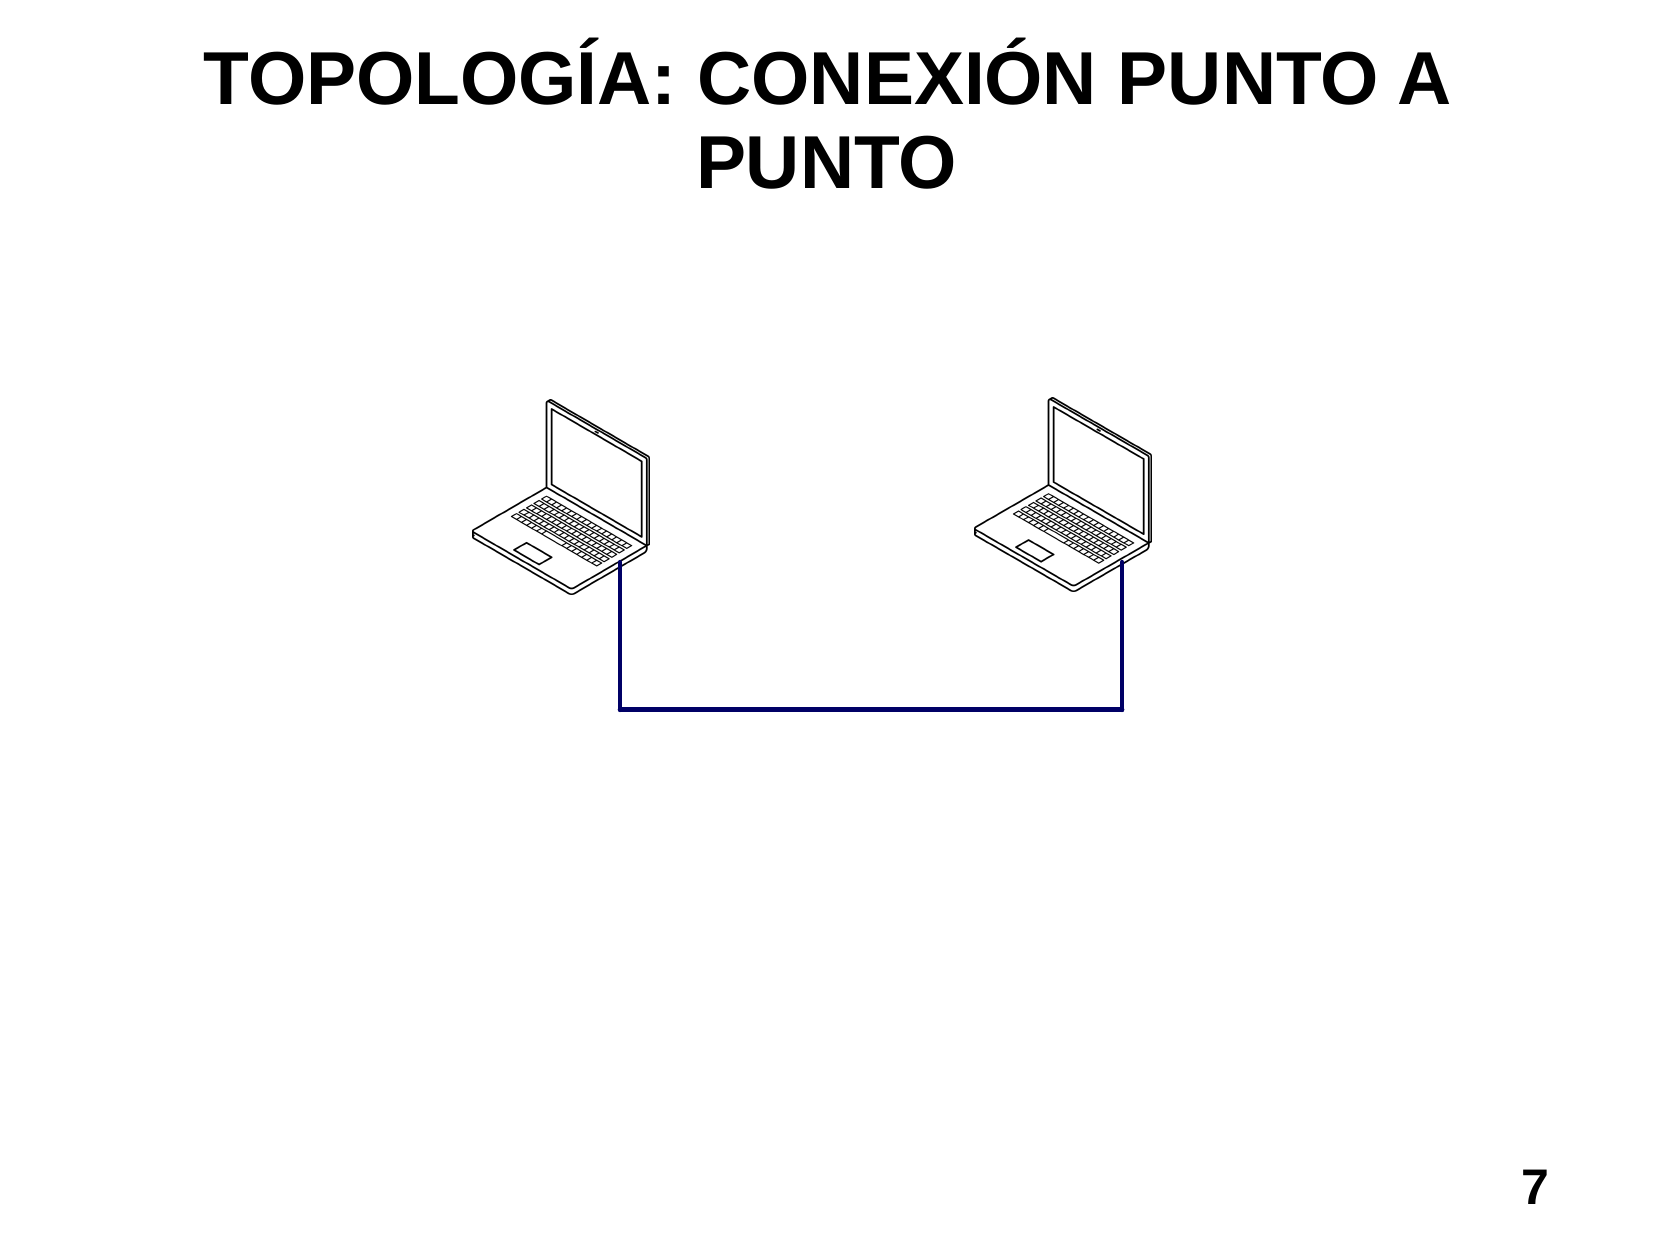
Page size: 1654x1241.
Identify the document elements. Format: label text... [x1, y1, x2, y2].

title TOPOLOGÍA: CONEXIÓN PUNTO A PUNTO [82, 17, 1571, 225]
picture [974, 397, 1152, 592]
text_box <número> [1506, 1151, 1654, 1223]
picture [472, 399, 650, 595]
